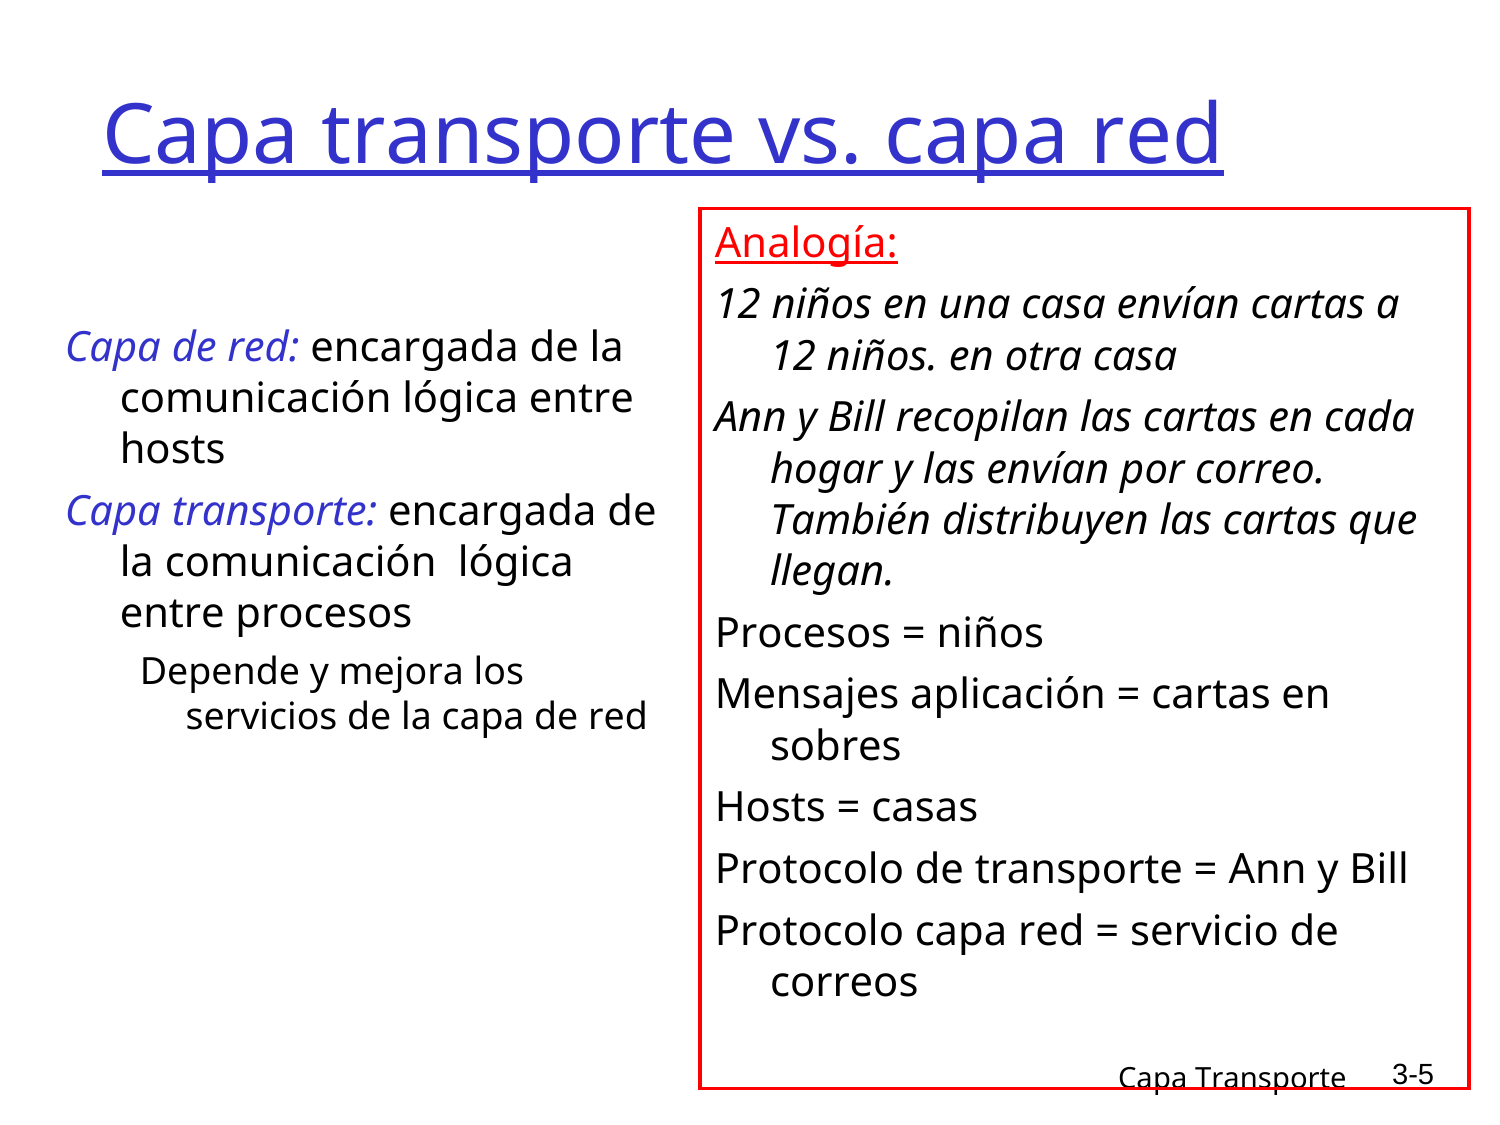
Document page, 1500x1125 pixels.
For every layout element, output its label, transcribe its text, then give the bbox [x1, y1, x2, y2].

title Capa transporte vs. capa red [87, 37, 1363, 225]
list Analogía: 12 niños en una casa envían cartas a 12 niños. en otra casa Ann y Bill recopilan las cartas en cada hogar y las envían por correo. También distribuyen las cartas que llegan. Procesos = niños Mensajes aplicación = cartas en sobres Hosts = casas Protocolo de transporte = Ann y Bill Protocolo capa red = servicio de correos [699, 208, 1469, 1089]
list Capa de red: encargada de la comunicación lógica entre hosts Capa transporte: encargada de la comunicación lógica entre procesos Depende y mejora los servicios de la capa de red [49, 312, 675, 1075]
